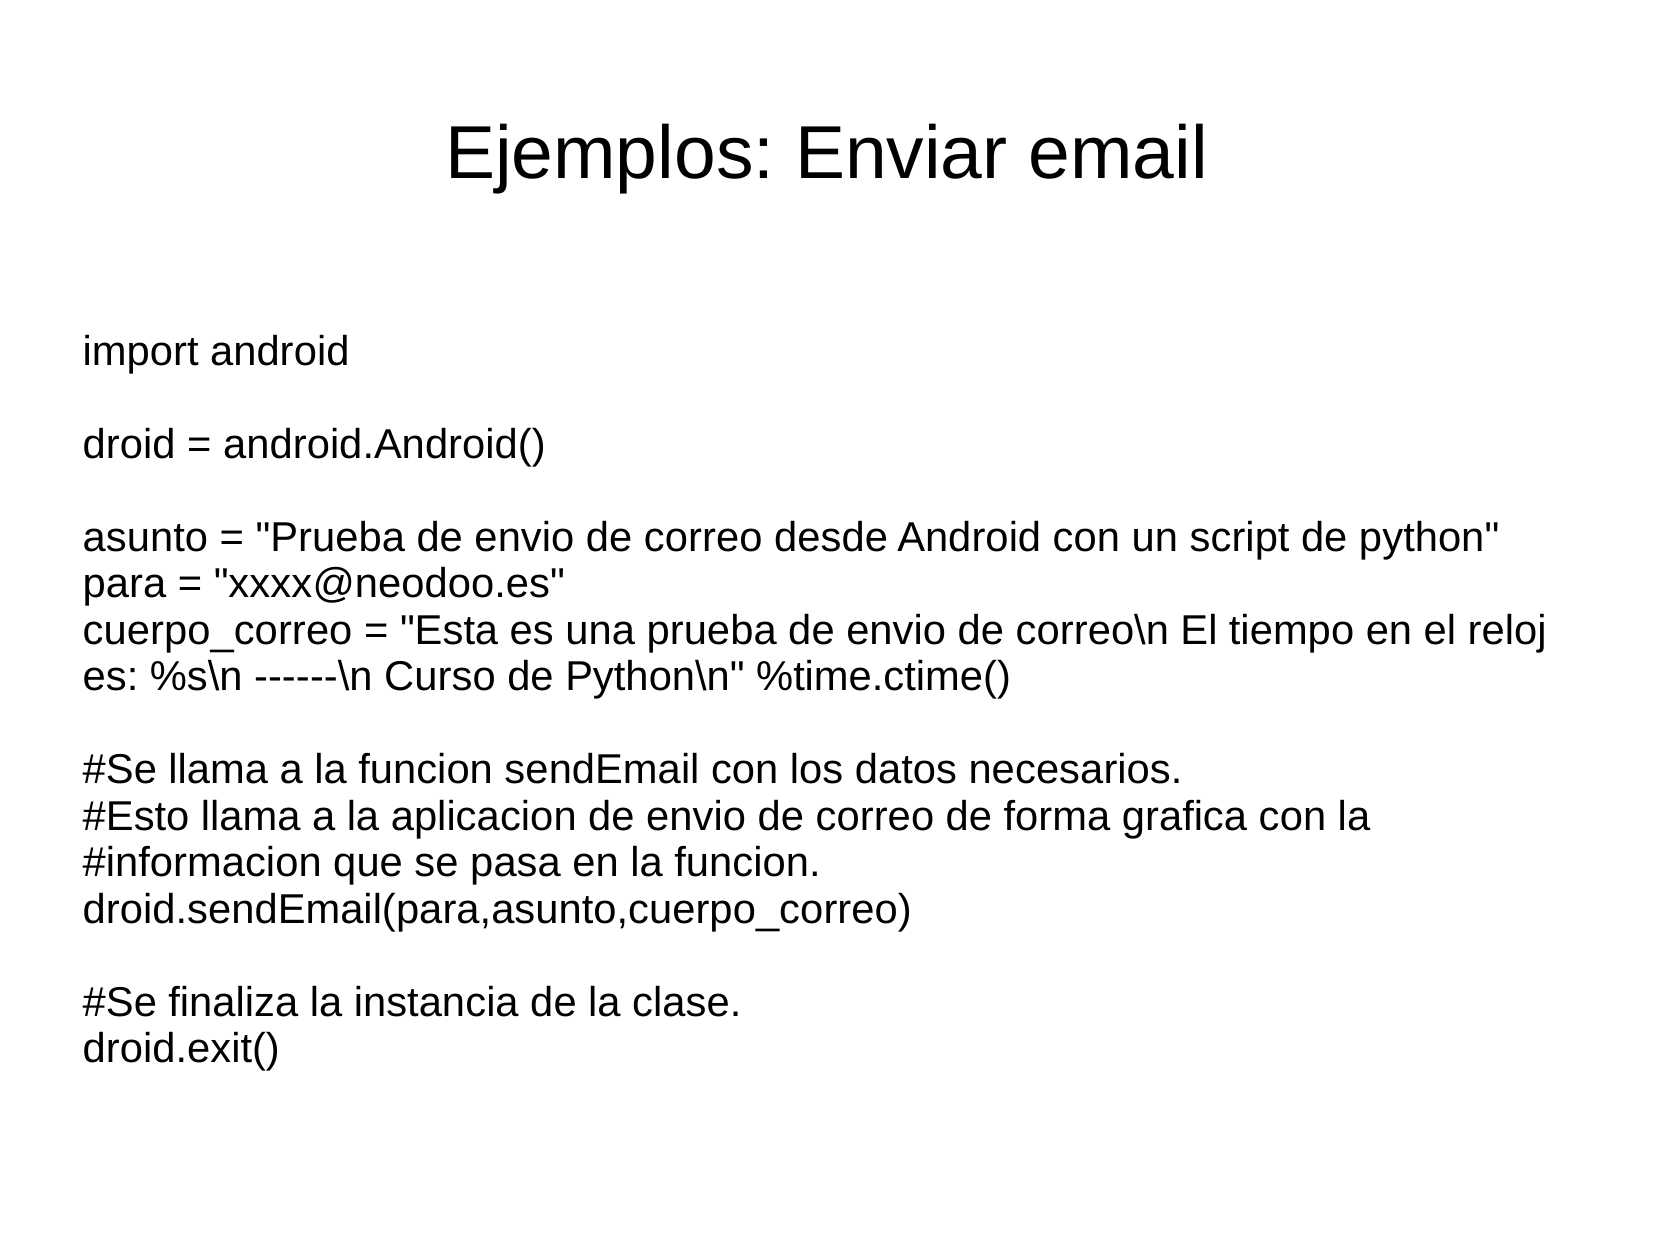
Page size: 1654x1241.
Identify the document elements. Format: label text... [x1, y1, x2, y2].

subtitle import android droid = android.Android() asunto = "Prueba de envio de correo desde Android con un script de python" para = "xxxx@neodoo.es" cuerpo_correo = "Esta es una prueba de envio de correo\n El tiempo en el reloj es: %s\n ------\n Curso de Python\n" %time.ctime() #Se llama a la funcion sendEmail con los datos necesarios. #Esto llama a la aplicacion de envio de correo de forma grafica con la #informacion que se pasa en la funcion. droid.sendEmail(para,asunto,cuerpo_correo) #Se finaliza la instancia de la clase. droid.exit() [82, 290, 1571, 1109]
title Ejemplos: Enviar email [82, 49, 1571, 257]
